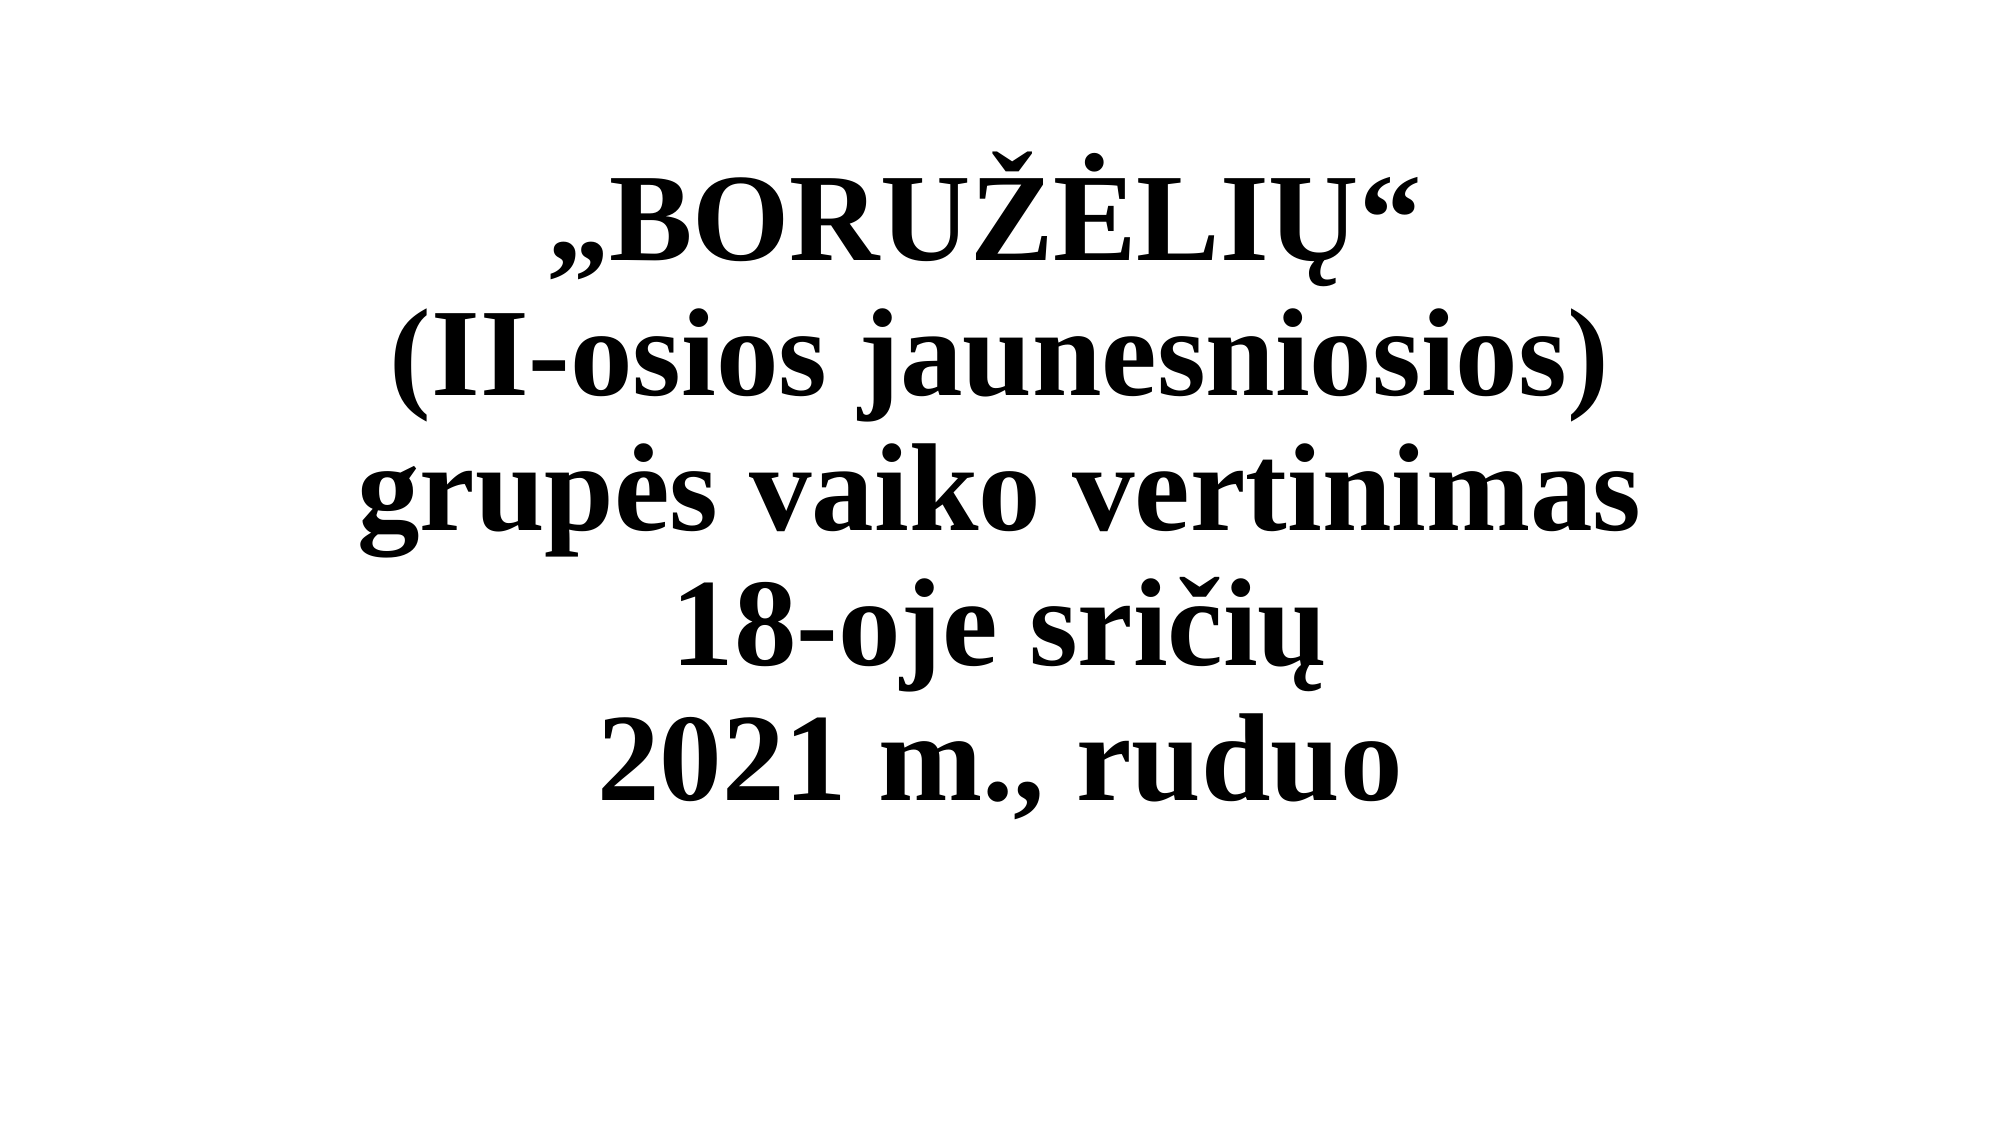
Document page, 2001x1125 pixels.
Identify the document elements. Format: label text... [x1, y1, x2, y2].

title „BORUŽĖLIŲ“ (II-osios jaunesniosios) grupės vaiko vertinimas 18-oje sričių 2021 m., ruduo [249, 63, 1750, 835]
